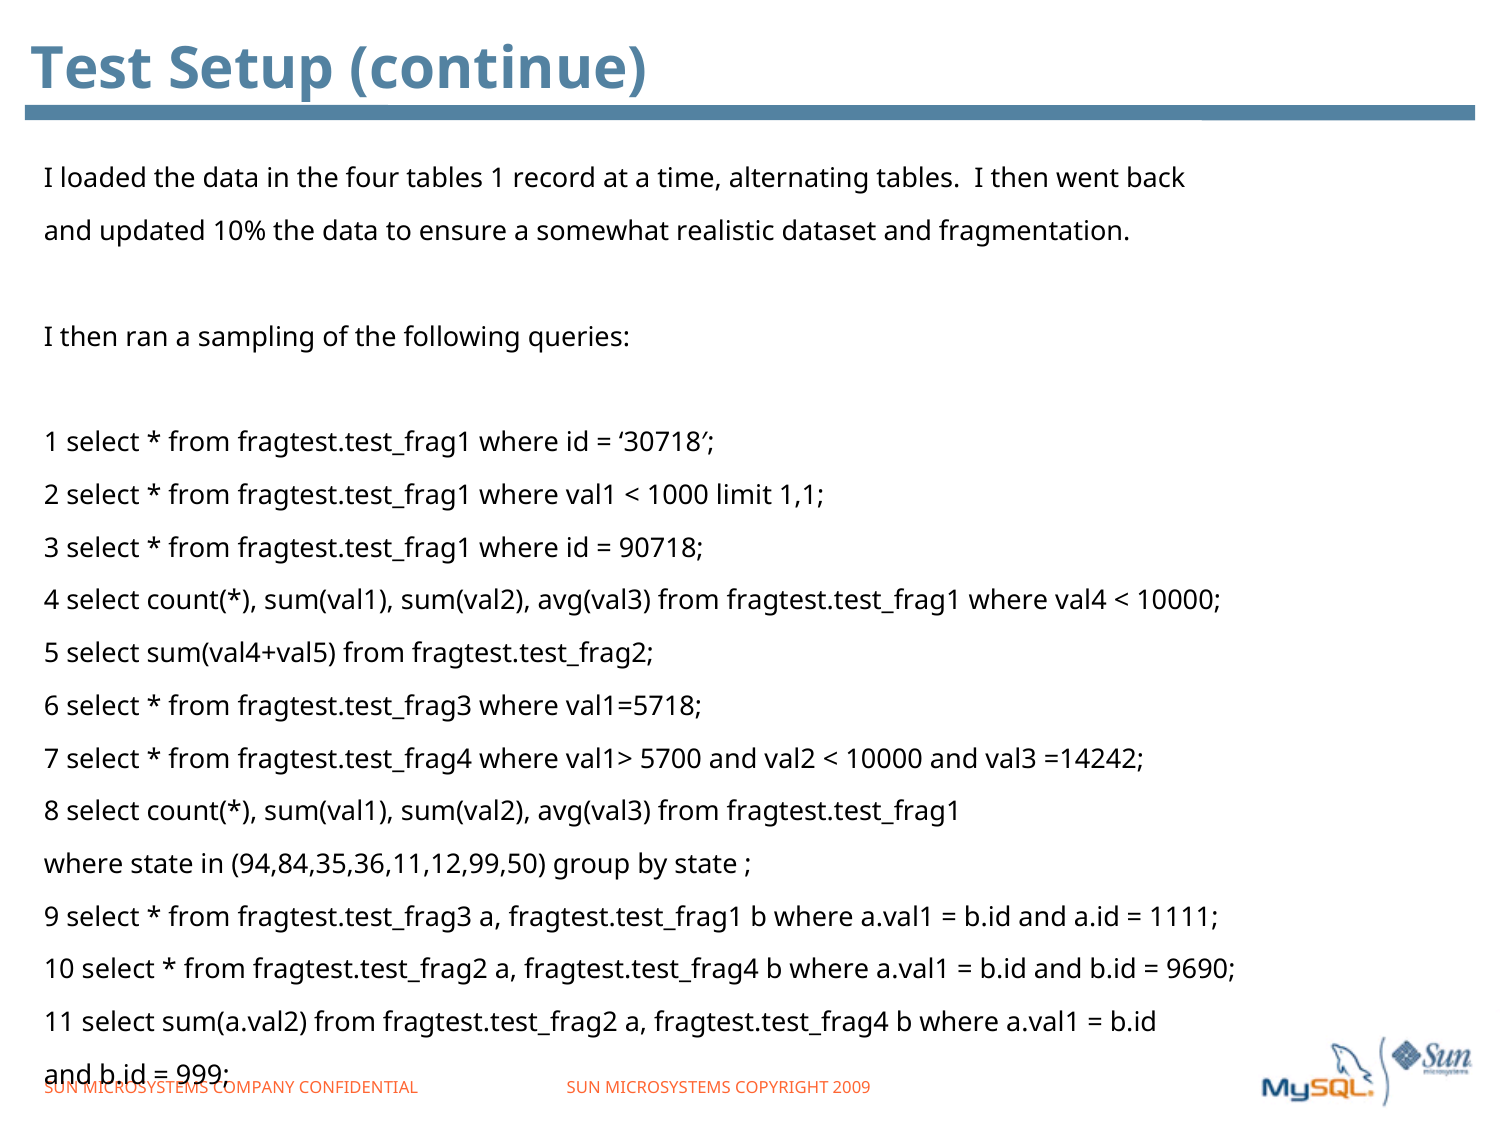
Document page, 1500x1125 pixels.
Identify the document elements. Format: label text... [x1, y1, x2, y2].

title Test Setup (continue)‏ [0, 0, 1500, 138]
picture [1246, 1009, 1500, 1125]
list I loaded the data in the four tables 1 record at a time, alternating tables. I then went back and updated 10% the data to ensure a somewhat realistic dataset and fragmentation. I then ran a sampling of the following queries: 1 select * from fragtest.test_frag1 where id = ‘30718′; 2 select * from fragtest.test_frag1 where val1 < 1000 limit 1,1; 3 select * from fragtest.test_frag1 where id = 90718; 4 select count(*), sum(val1), sum(val2), avg(val3) from fragtest.test_frag1 where val4 < 10000; 5 select sum(val4+val5) from fragtest.test_frag2; 6 select * from fragtest.test_frag3 where val1=5718; 7 select * from fragtest.test_frag4 where val1> 5700 and val2 < 10000 and val3 =14242; 8 select count(*), sum(val1), sum(val2), avg(val3) from fragtest.test_frag1 where state in (94,84,35,36,11,12,99,50) group by state ; 9 select * from fragtest.test_frag3 a, fragtest.test_frag1 b where a.val1 = b.id and a.id = 1111; 10 select * from fragtest.test_frag2 a, fragtest.test_frag4 b where a.val1 = b.id and b.id = 9690; 11 select sum(a.val2) from fragtest.test_frag2 a, fragtest.test_frag4 b where a.val1 = b.id and b.id = 999; [43, 164, 1440, 1094]
